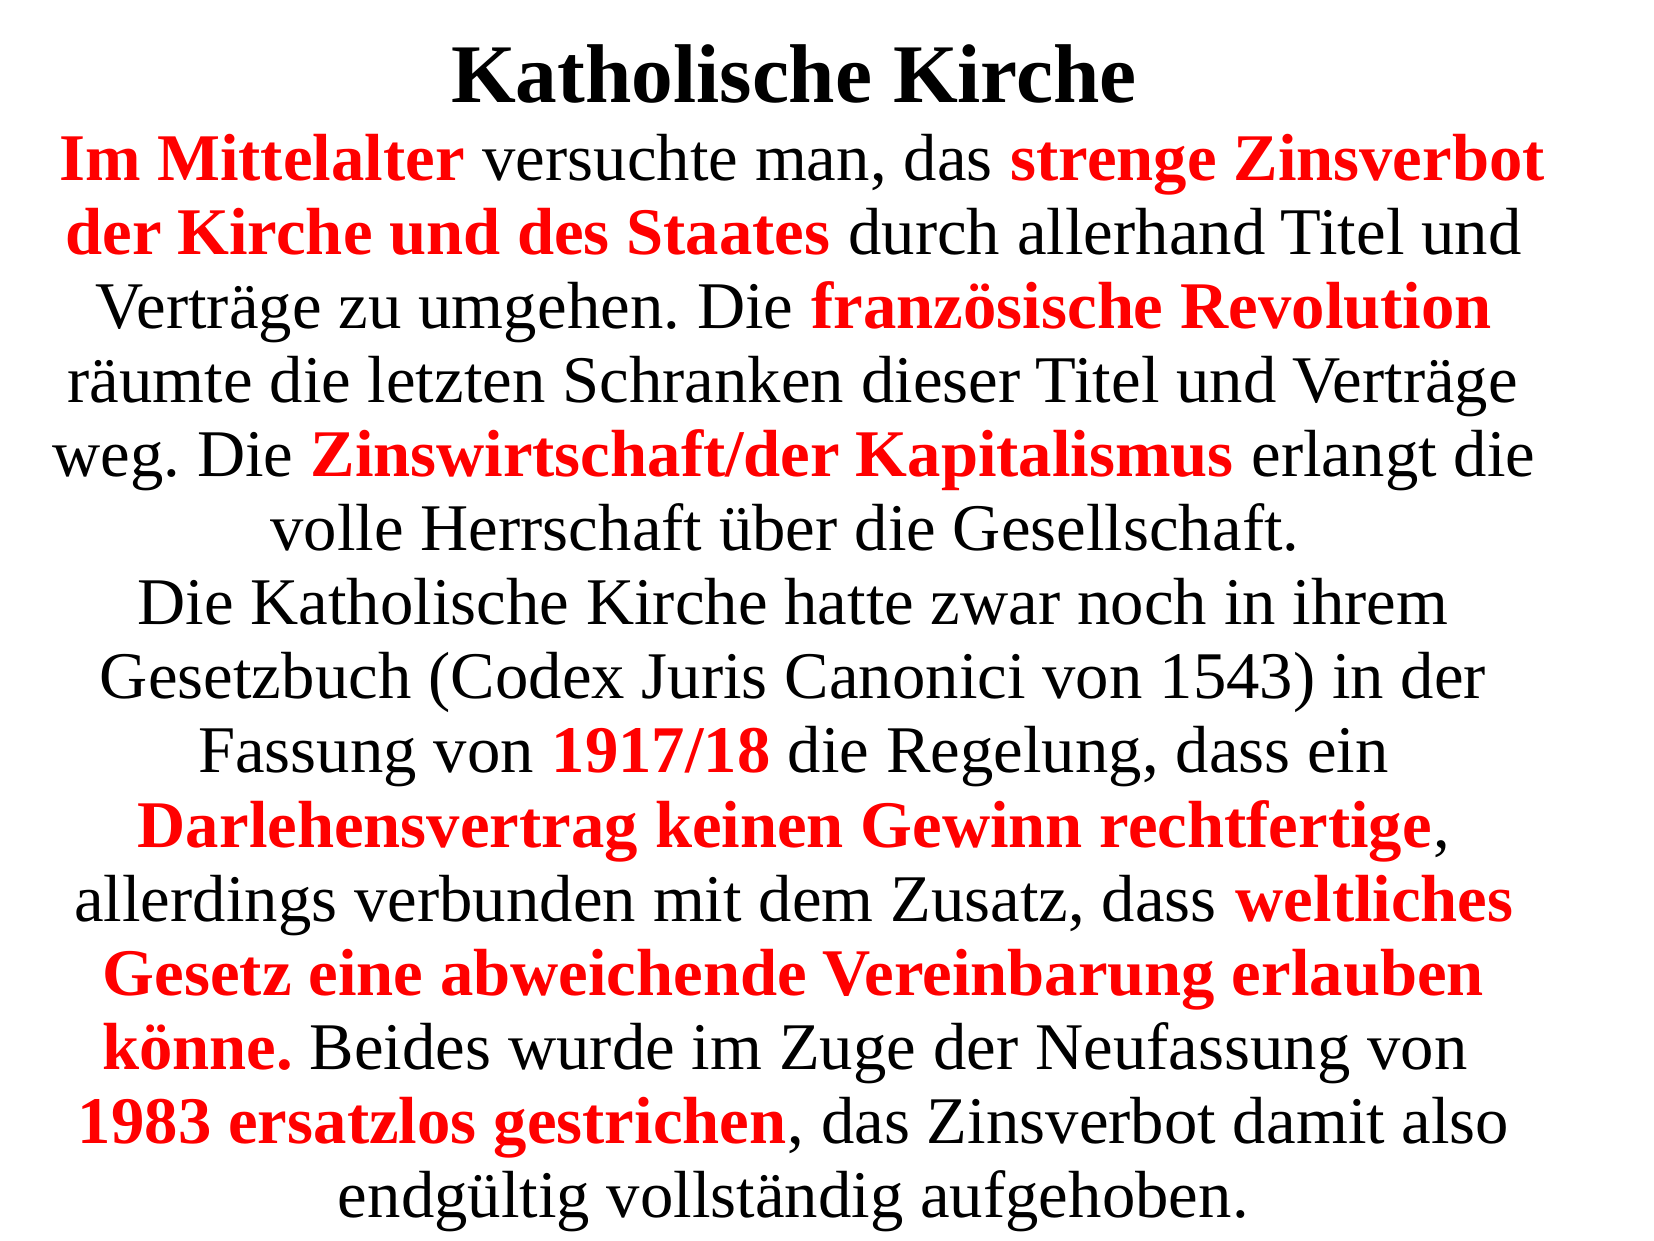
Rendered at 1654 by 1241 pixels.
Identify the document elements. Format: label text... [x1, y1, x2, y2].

text_box Katholische Kirche Im Mittelalter versuchte man, das strenge Zinsverbot der Kirche und des Staates durch allerhand Titel und Verträge zu umgehen. Die französische Revolution räumte die letzten Schranken dieser Titel und Verträge weg. Die Zinswirtschaft/der Kapitalismus erlangt die volle Herrschaft über die Gesellschaft. Die Katholische Kirche hatte zwar noch in ihrem Gesetzbuch (Codex Juris Canonici von 1543) in der Fassung von 1917/18 die Regelung, dass ein Darlehensvertrag keinen Gewinn rechtfertige, allerdings verbunden mit dem Zusatz, dass weltliches Gesetz eine abweichende Vereinbarung erlauben könne. Beides wurde im Zuge der Neufassung von 1983 ersatzlos gestrichen, das Zinsverbot damit also endgültig vollständig aufgehoben. [27, 21, 1629, 1240]
